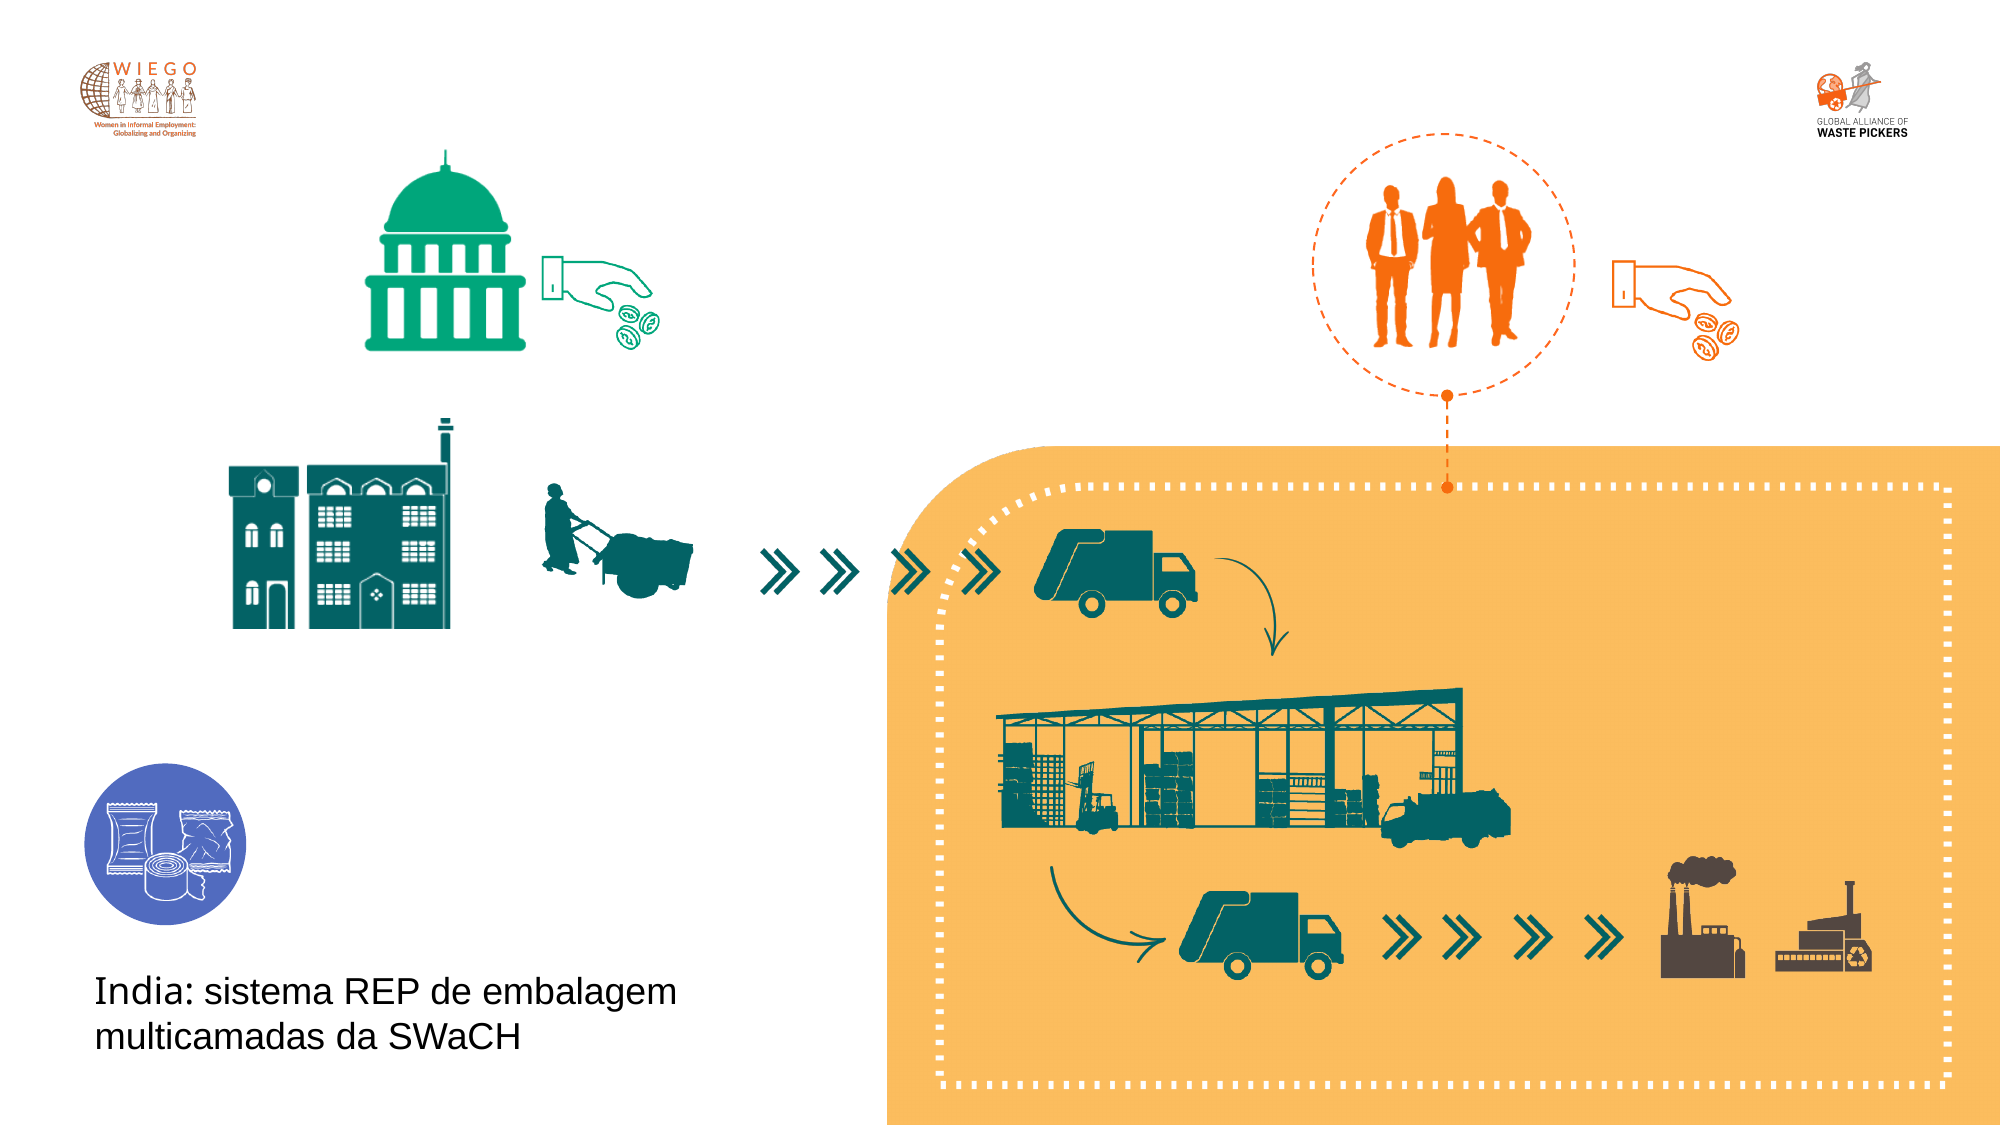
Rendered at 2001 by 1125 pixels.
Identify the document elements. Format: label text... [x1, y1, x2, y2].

text_box [105, 763, 226, 790]
picture [354, 127, 677, 379]
picture [95, 790, 247, 904]
picture [1817, 62, 1908, 137]
text_box [84, 804, 95, 885]
text_box India: sistema REP de embalagem multicamadas da SWaCH [79, 959, 757, 1065]
picture [1350, 172, 1544, 362]
picture [80, 62, 196, 137]
picture [760, 446, 2000, 1125]
picture [1577, 200, 1774, 396]
picture [180, 418, 502, 629]
text_box [110, 904, 220, 926]
picture [519, 446, 714, 641]
